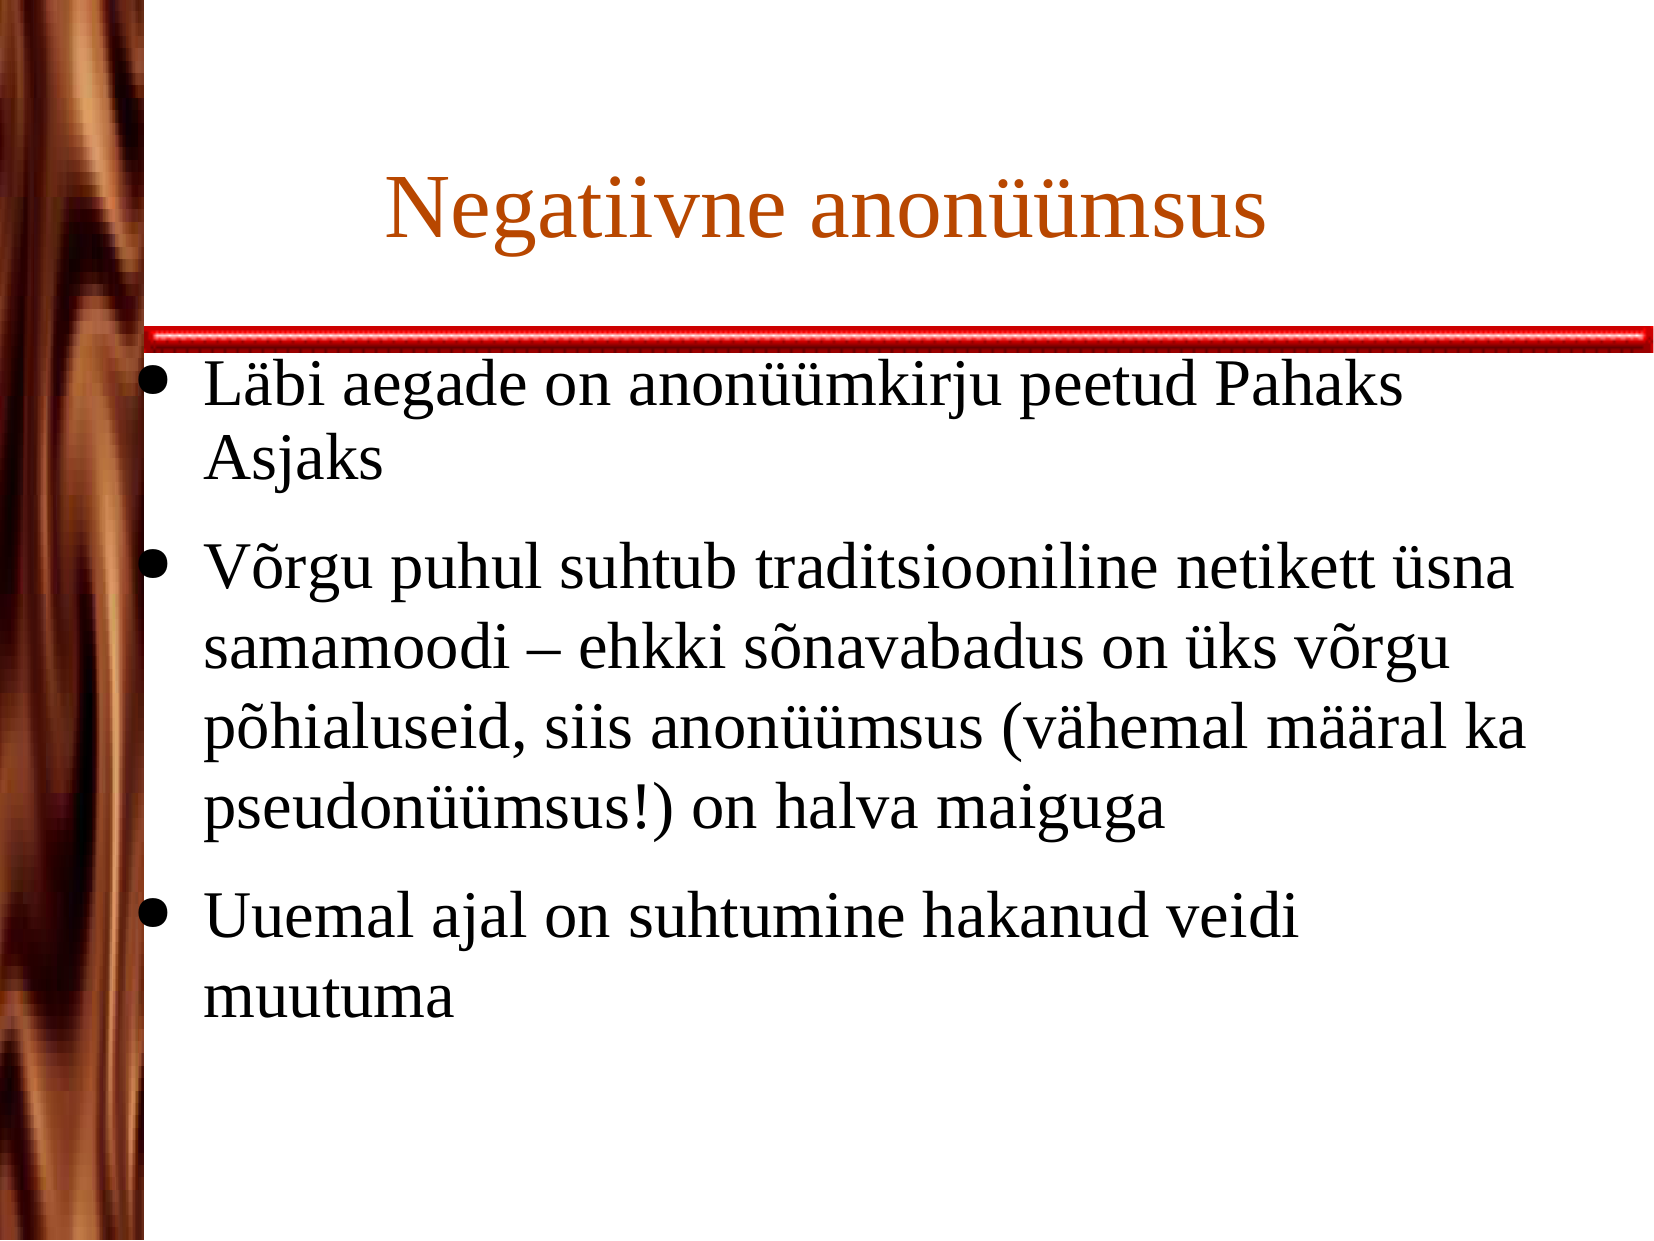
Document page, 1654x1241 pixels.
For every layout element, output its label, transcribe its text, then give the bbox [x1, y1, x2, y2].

list Läbi aegade on anonüümkirju peetud Pahaks Asjaks Võrgu puhul suhtub traditsiooniline netikett üsna samamoodi – ehkki sõnavabadus on üks võrgu põhialuseid, siis anonüümsus (vähemal määral ka pseudonüümsus!) on halva maiguga Uuemal ajal on suhtumine hakanud veidi muutuma [121, 344, 1534, 1126]
title Negatiivne anonüümsus [121, 102, 1534, 310]
picture [0, 0, 1654, 1240]
